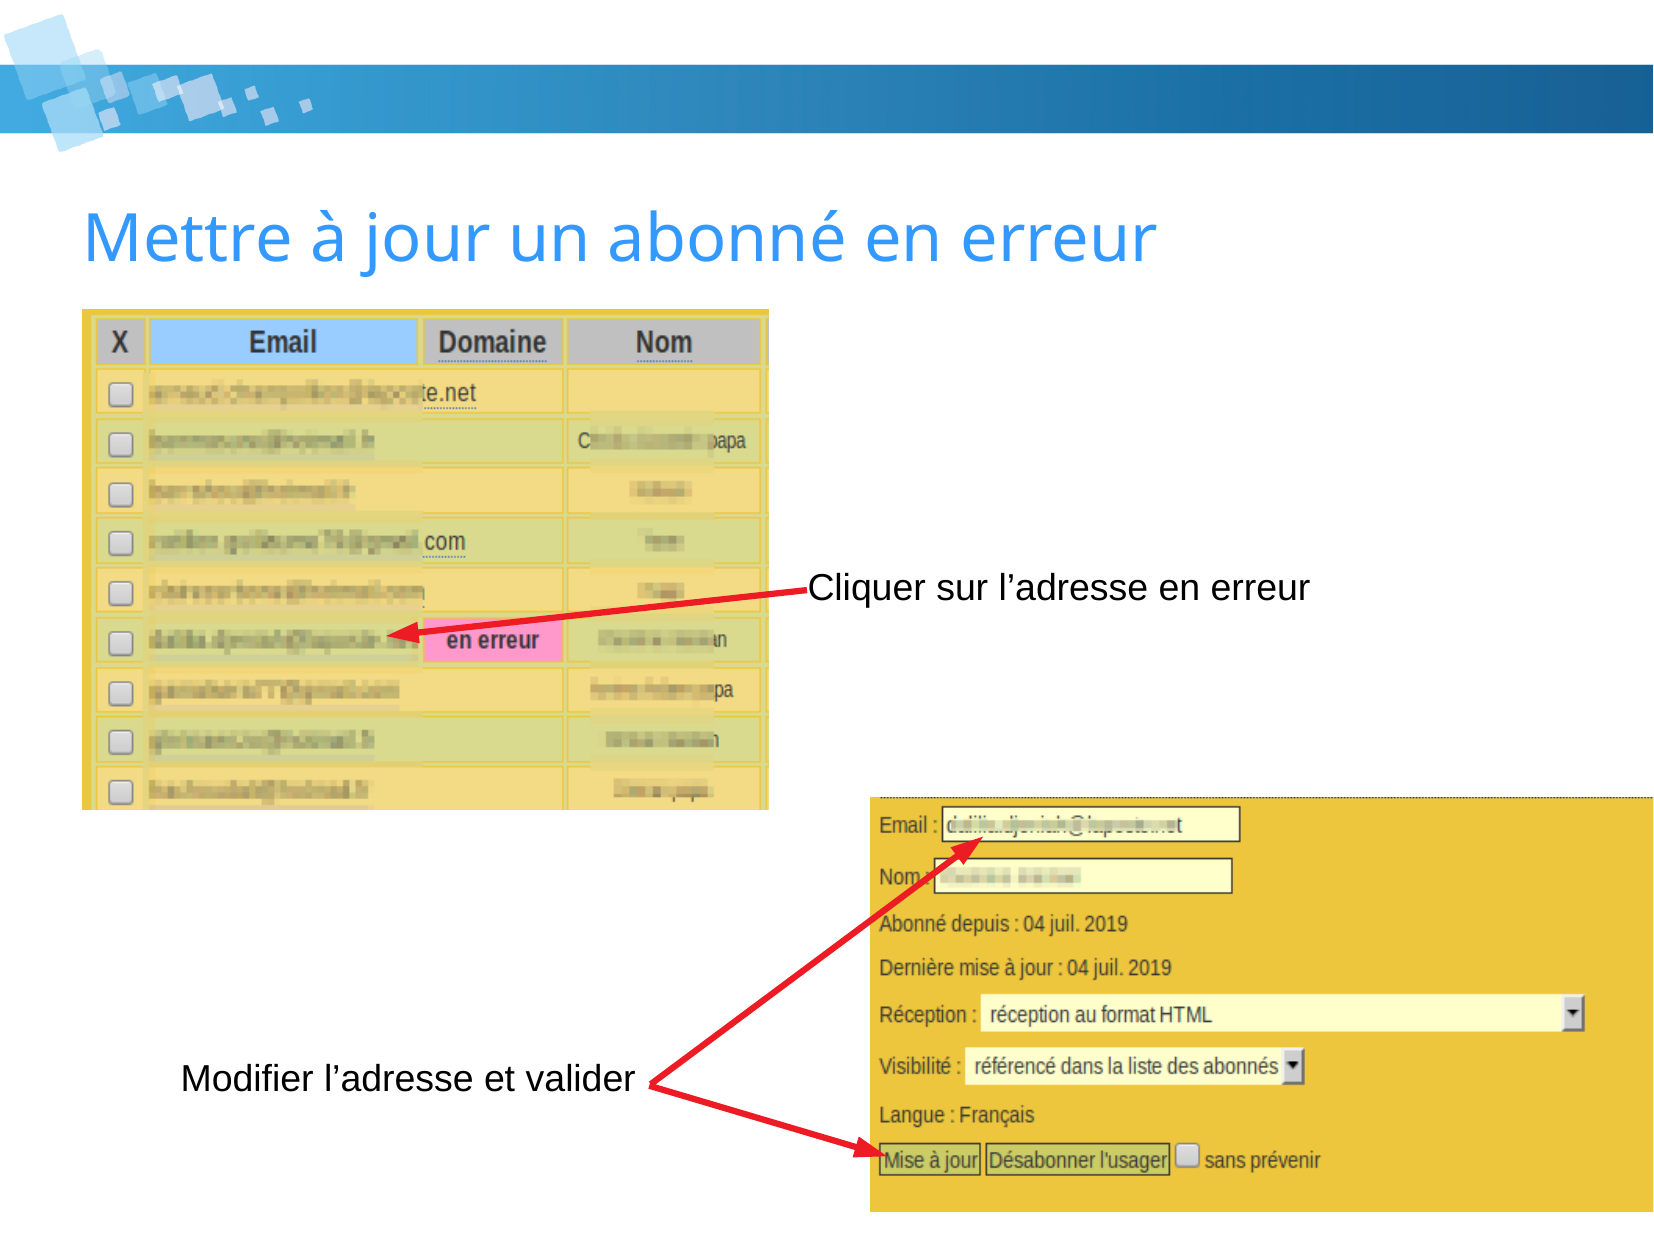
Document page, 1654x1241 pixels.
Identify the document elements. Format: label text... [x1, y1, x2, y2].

title Mettre à jour un abonné en erreur [82, 132, 1571, 340]
text_box Cliquer sur l’adresse en erreur [792, 559, 1326, 617]
text_box Modifier l’adresse et valider [165, 1050, 651, 1108]
picture [0, 0, 1654, 1238]
